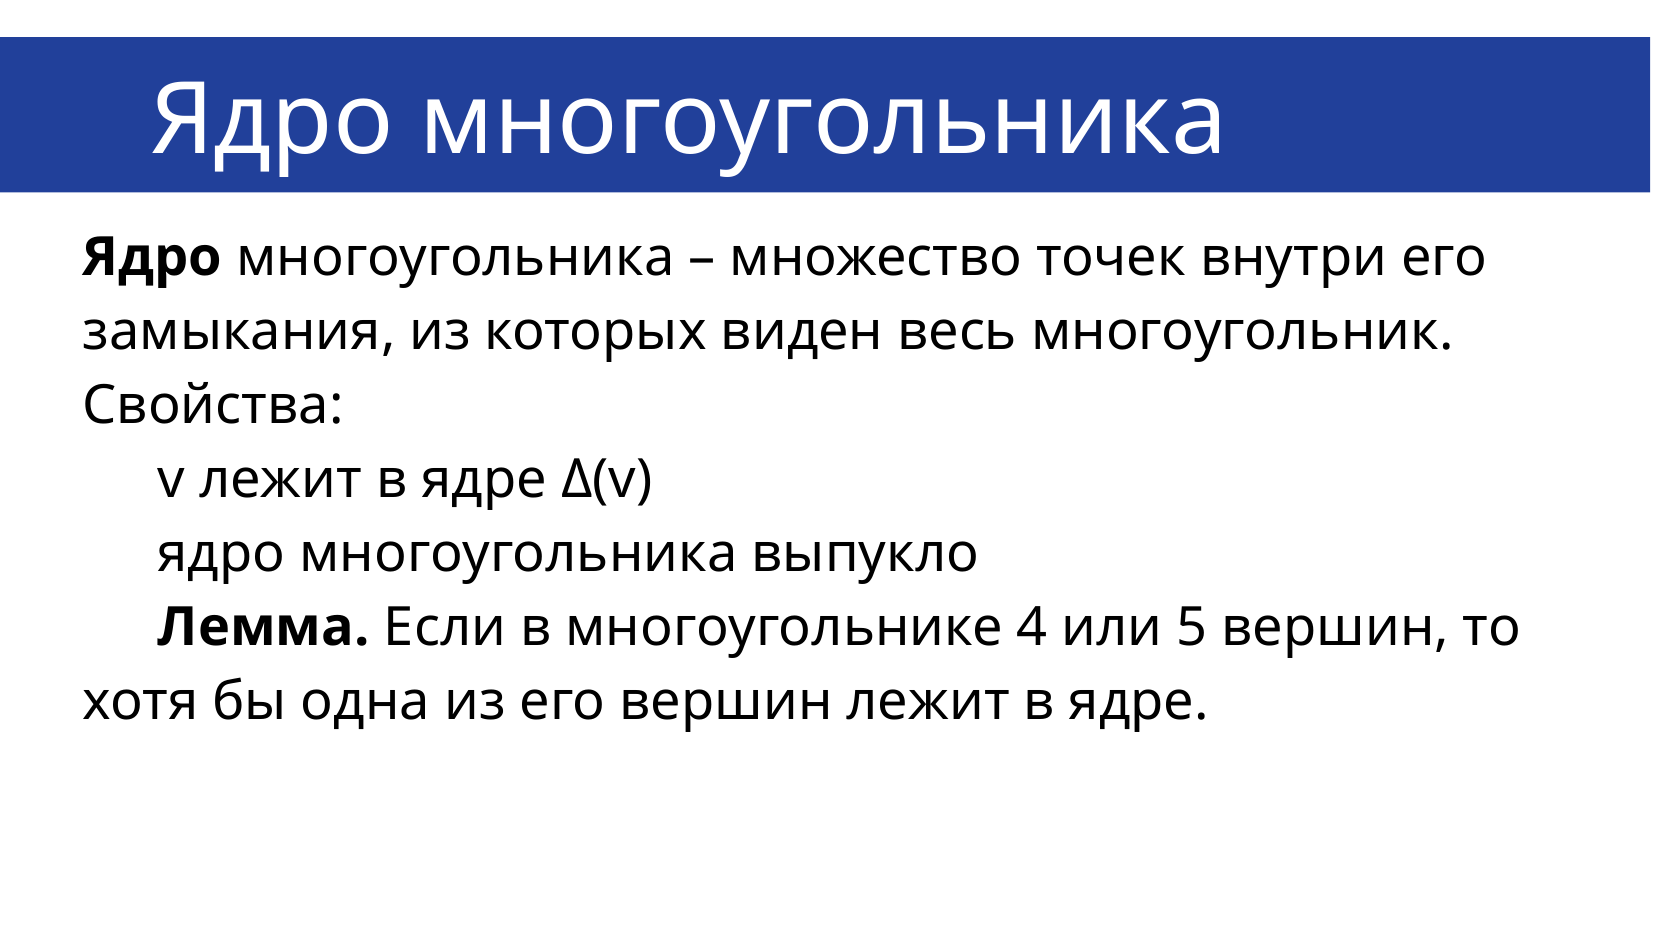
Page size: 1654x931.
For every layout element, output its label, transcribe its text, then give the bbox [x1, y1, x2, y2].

title Ядро многоугольника [0, 37, 1651, 193]
subtitle Ядро многоугольника – множество точек внутри его замыкания, из которых виден весь многоугольник. Свойства: v лежит в ядре Δ(v) ядро многоугольника выпукло Лемма. Если в многоугольнике 4 или 5 вершин, то хотя бы одна из его вершин лежит в ядре. [82, 217, 1576, 773]
